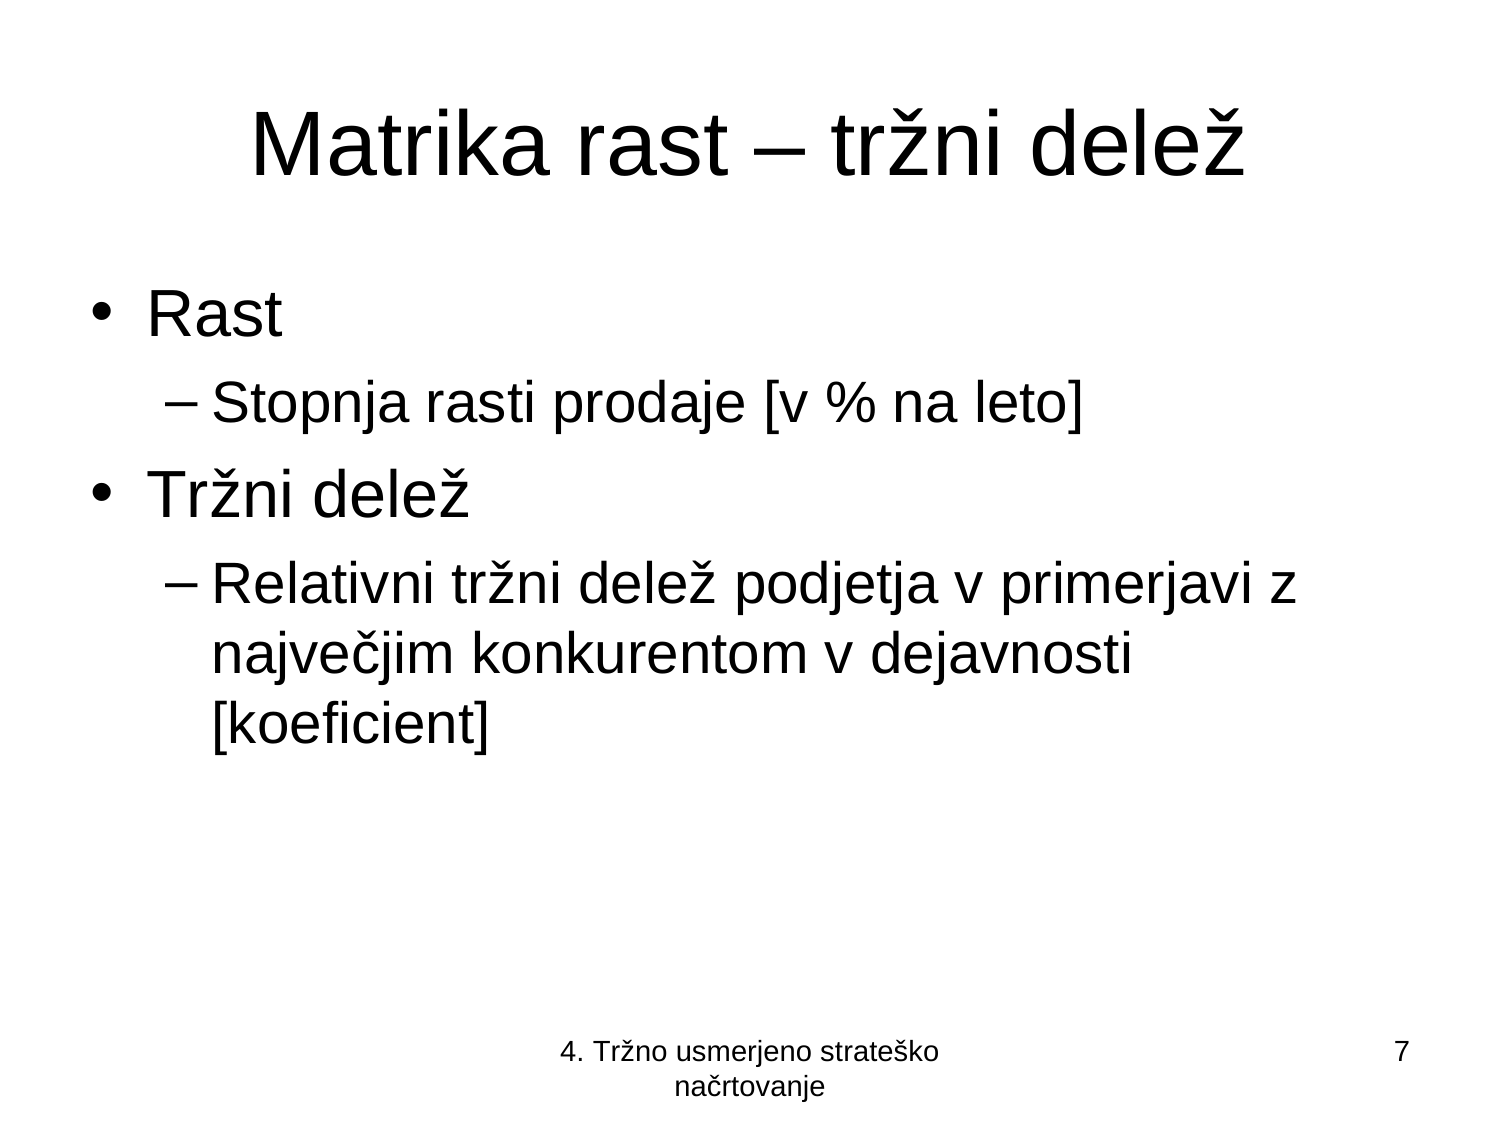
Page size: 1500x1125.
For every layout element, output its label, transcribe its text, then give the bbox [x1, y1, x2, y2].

text_box 4. Tržno usmerjeno strateško načrtovanje [512, 1024, 988, 1103]
list Rast Stopnja rasti prodaje [v % na leto] Tržni delež Relativni tržni delež podjetja v primerjavi z največjim konkurentom v dejavnosti [koeficient] [75, 262, 1426, 1006]
text_box <number> [1074, 1024, 1426, 1103]
title Matrika rast – tržni delež [75, 45, 1426, 233]
